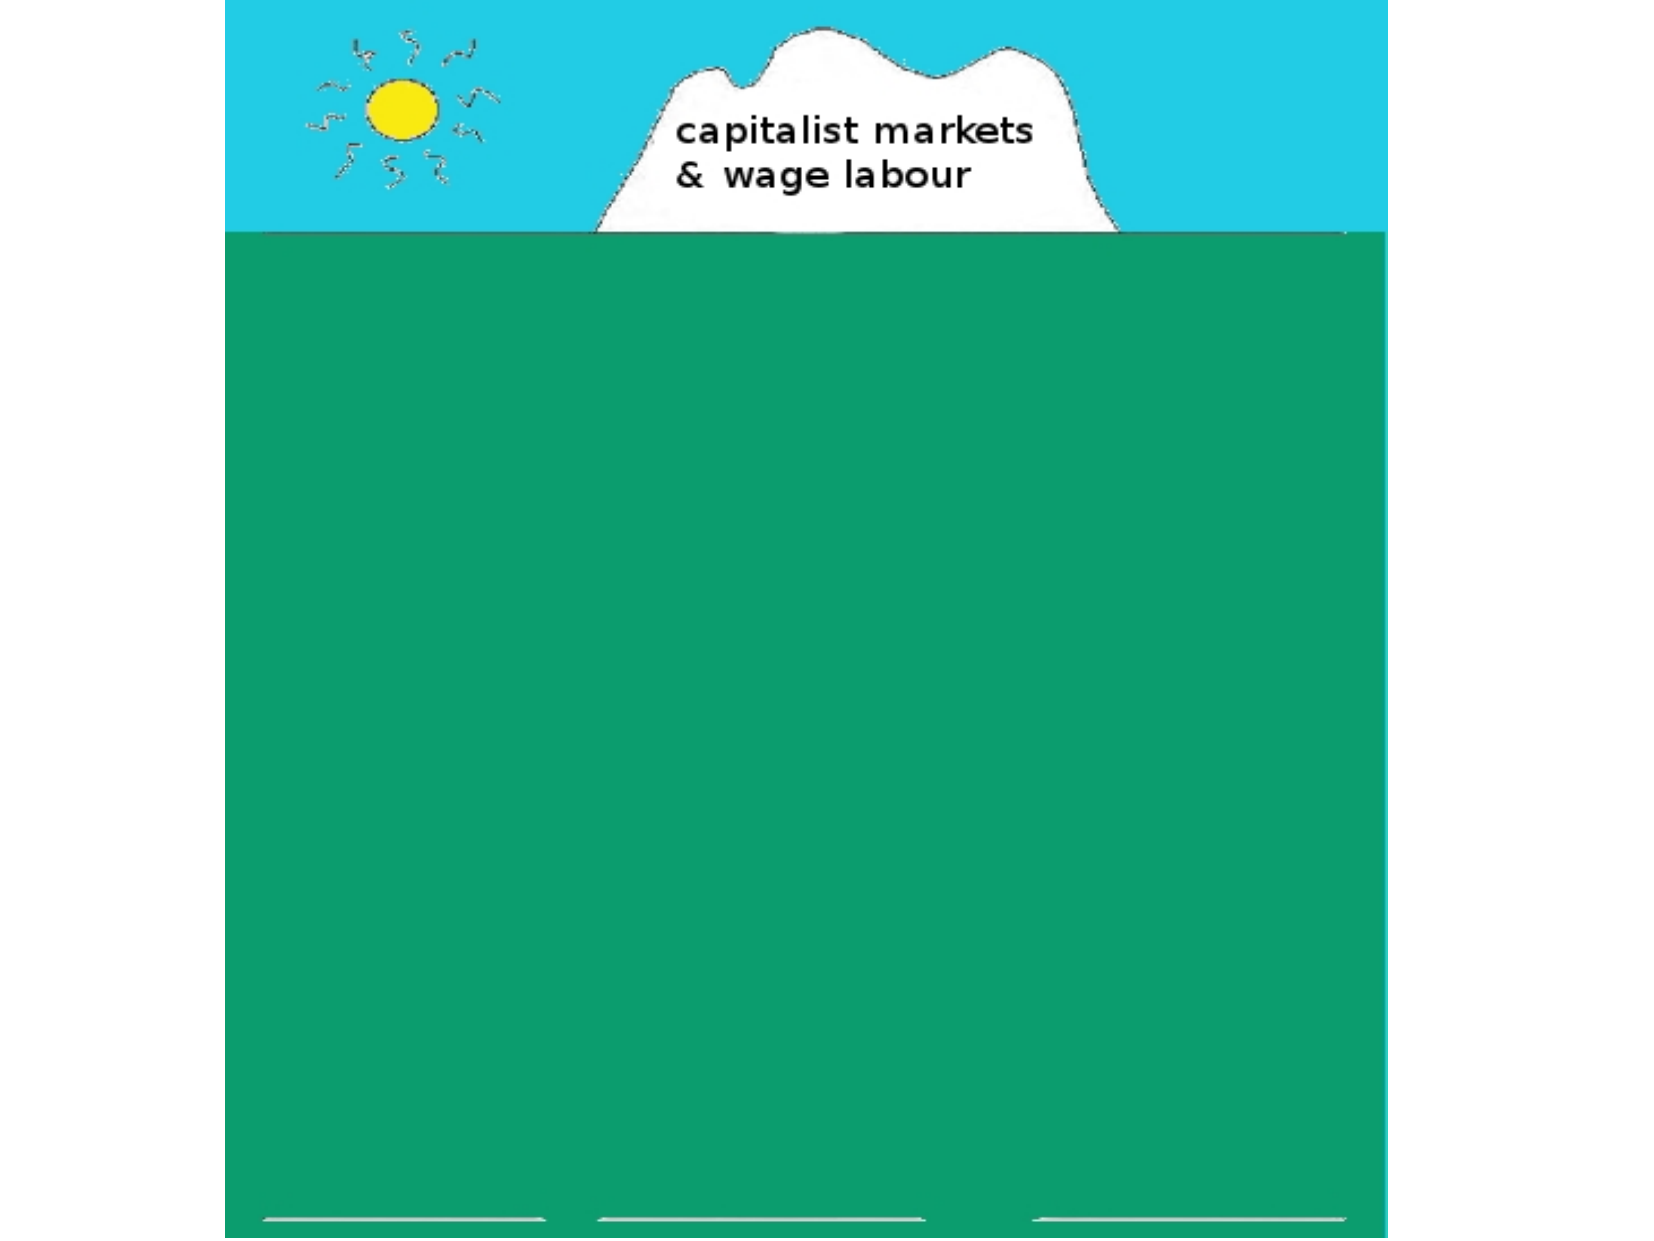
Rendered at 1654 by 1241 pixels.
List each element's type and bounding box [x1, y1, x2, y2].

picture [225, 0, 1388, 1238]
